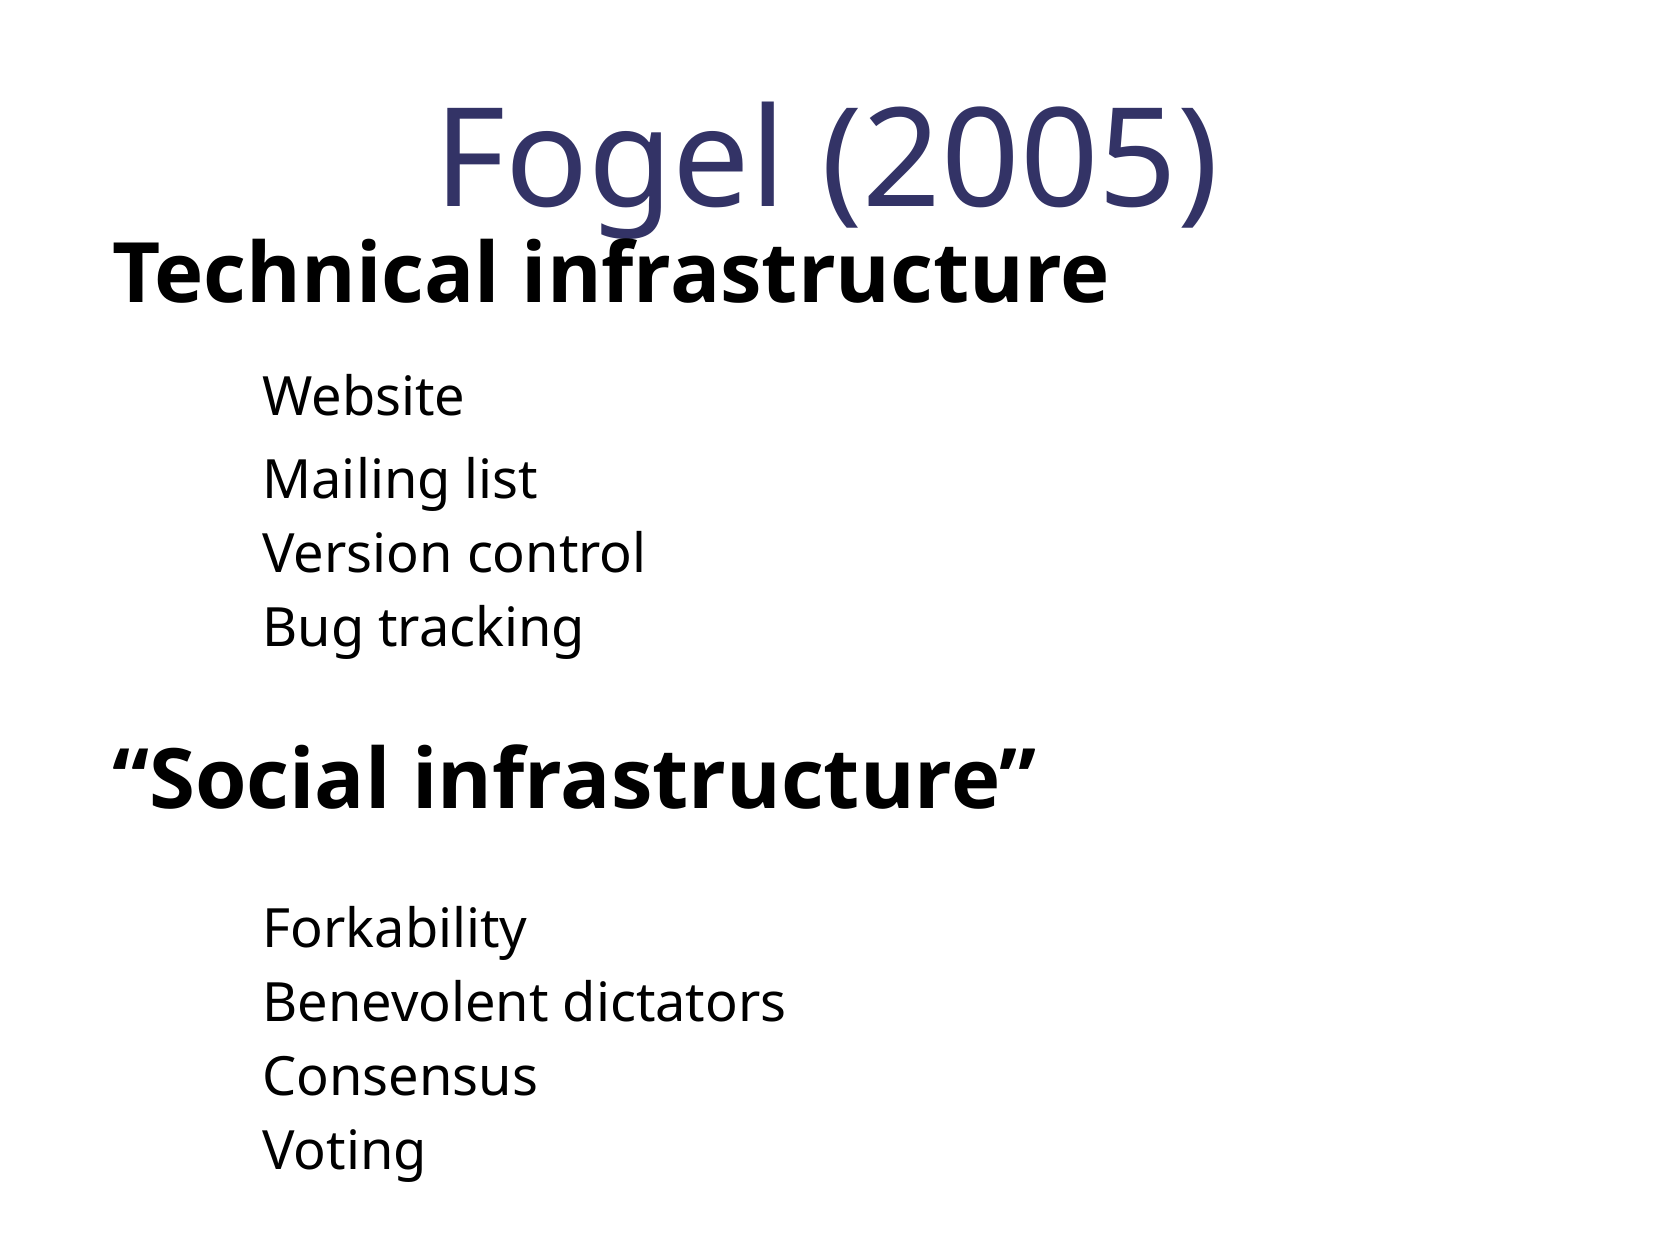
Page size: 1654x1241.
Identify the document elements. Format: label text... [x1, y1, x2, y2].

subtitle Technical infrastructure Website Mailing list Version control Bug tracking “Social infrastructure” Forkability Benevolent dictators Consensus Voting [112, 265, 1538, 1134]
title Fogel (2005) [82, 56, 1571, 250]
